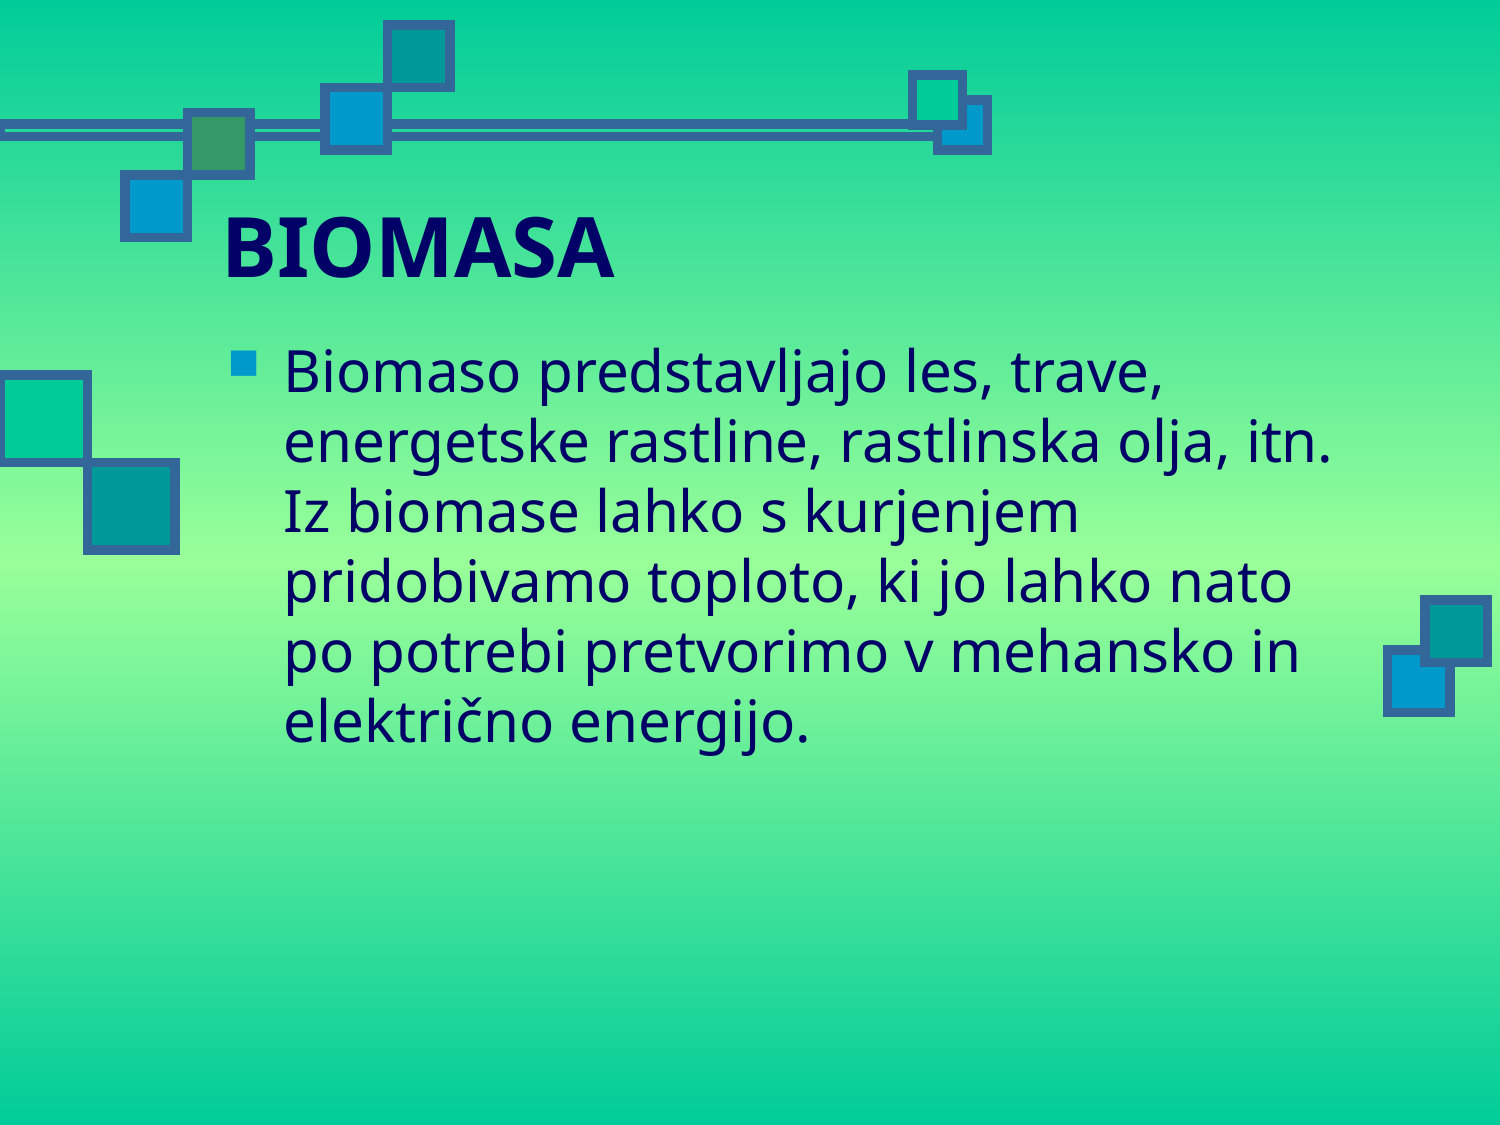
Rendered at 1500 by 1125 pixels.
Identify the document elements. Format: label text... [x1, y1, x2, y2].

title BIOMASA [206, 125, 1369, 363]
list Biomaso predstavljajo les, trave, energetske rastline, rastlinska olja, itn. Iz biomase lahko s kurjenjem pridobivamo toploto, ki jo lahko nato po potrebi pretvorimo v mehansko in električno energijo. [212, 326, 1375, 1013]
